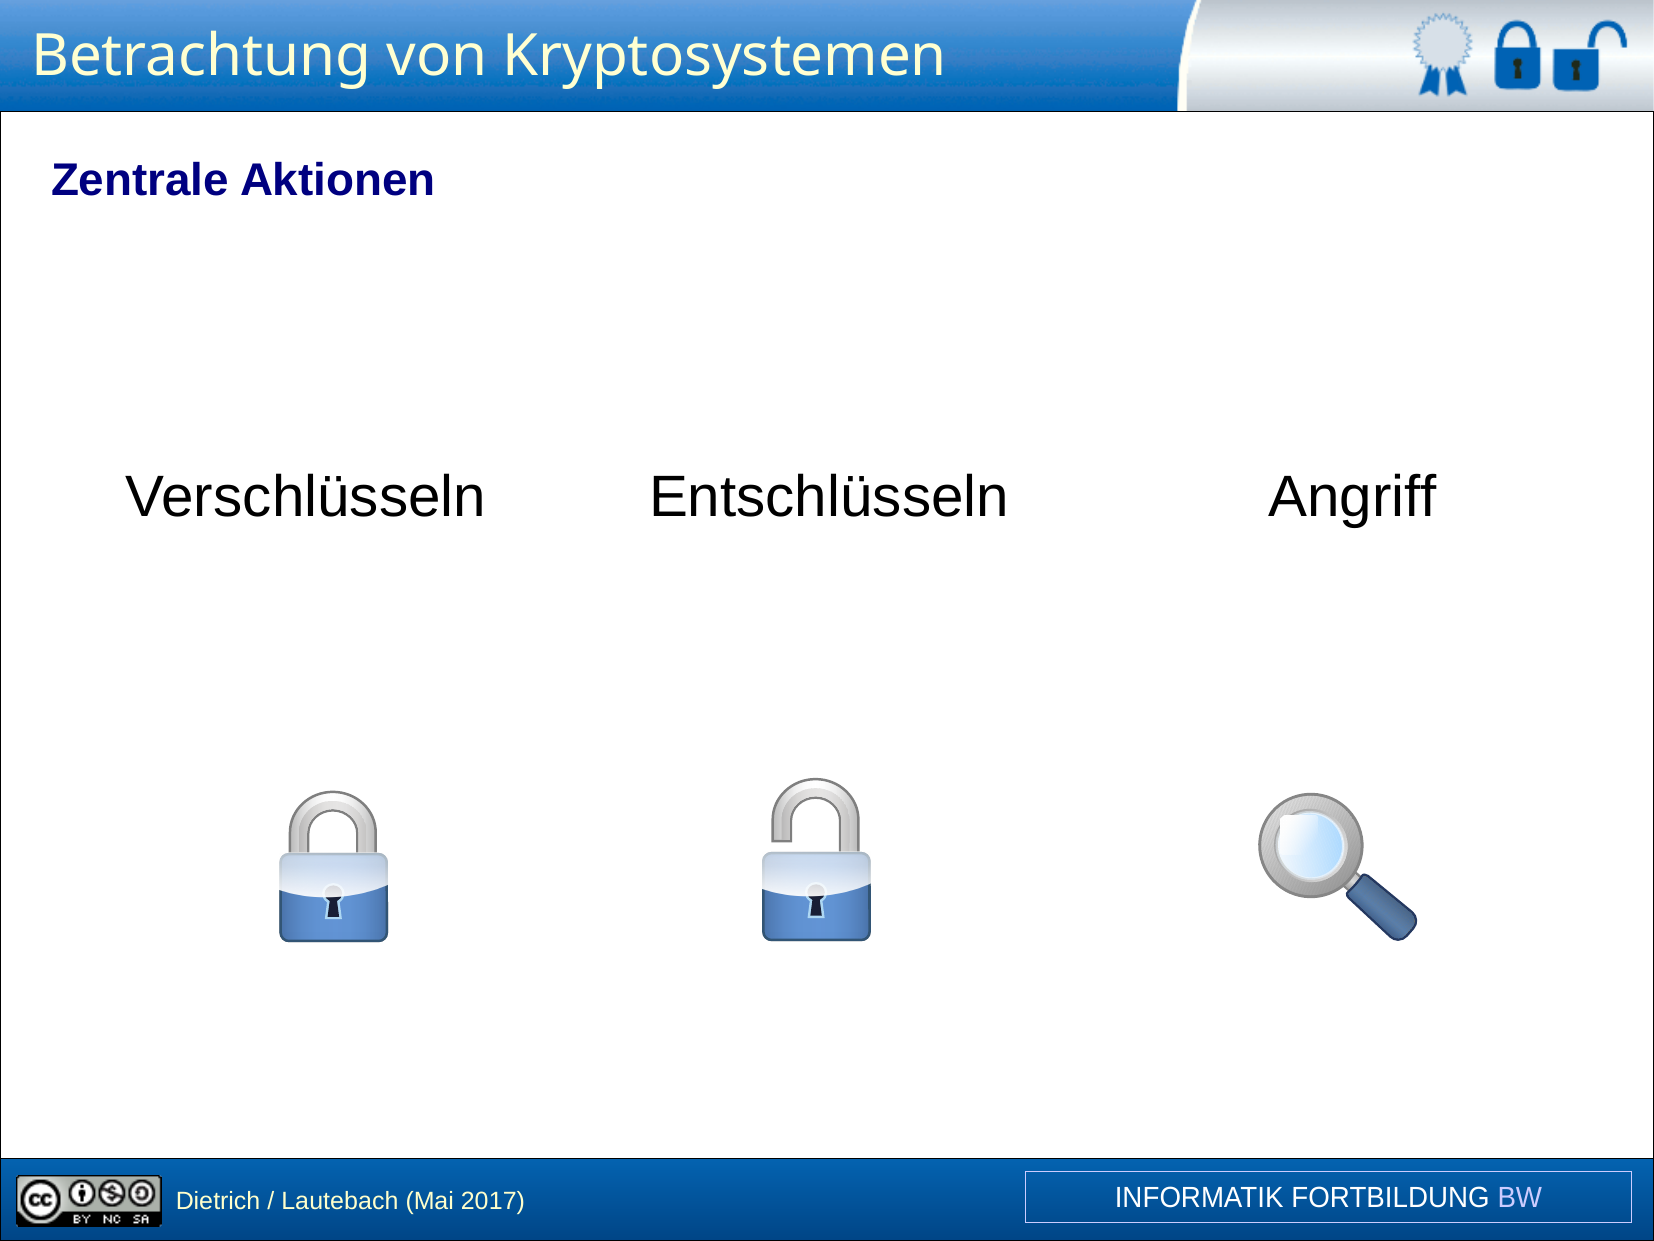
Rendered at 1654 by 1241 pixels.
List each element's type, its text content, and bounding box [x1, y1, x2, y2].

text_box Zentrale Aktionen [36, 146, 1617, 214]
picture [250, 774, 417, 959]
list Verschlüsseln [57, 325, 556, 669]
picture [1243, 773, 1429, 959]
picture [703, 777, 929, 1000]
picture [16, 1175, 162, 1227]
list Entschlüsseln [580, 325, 1079, 669]
picture [0, 0, 1654, 111]
list Angriff [1103, 325, 1602, 669]
title Betrachtung von Kryptosystemen [31, 14, 1151, 92]
